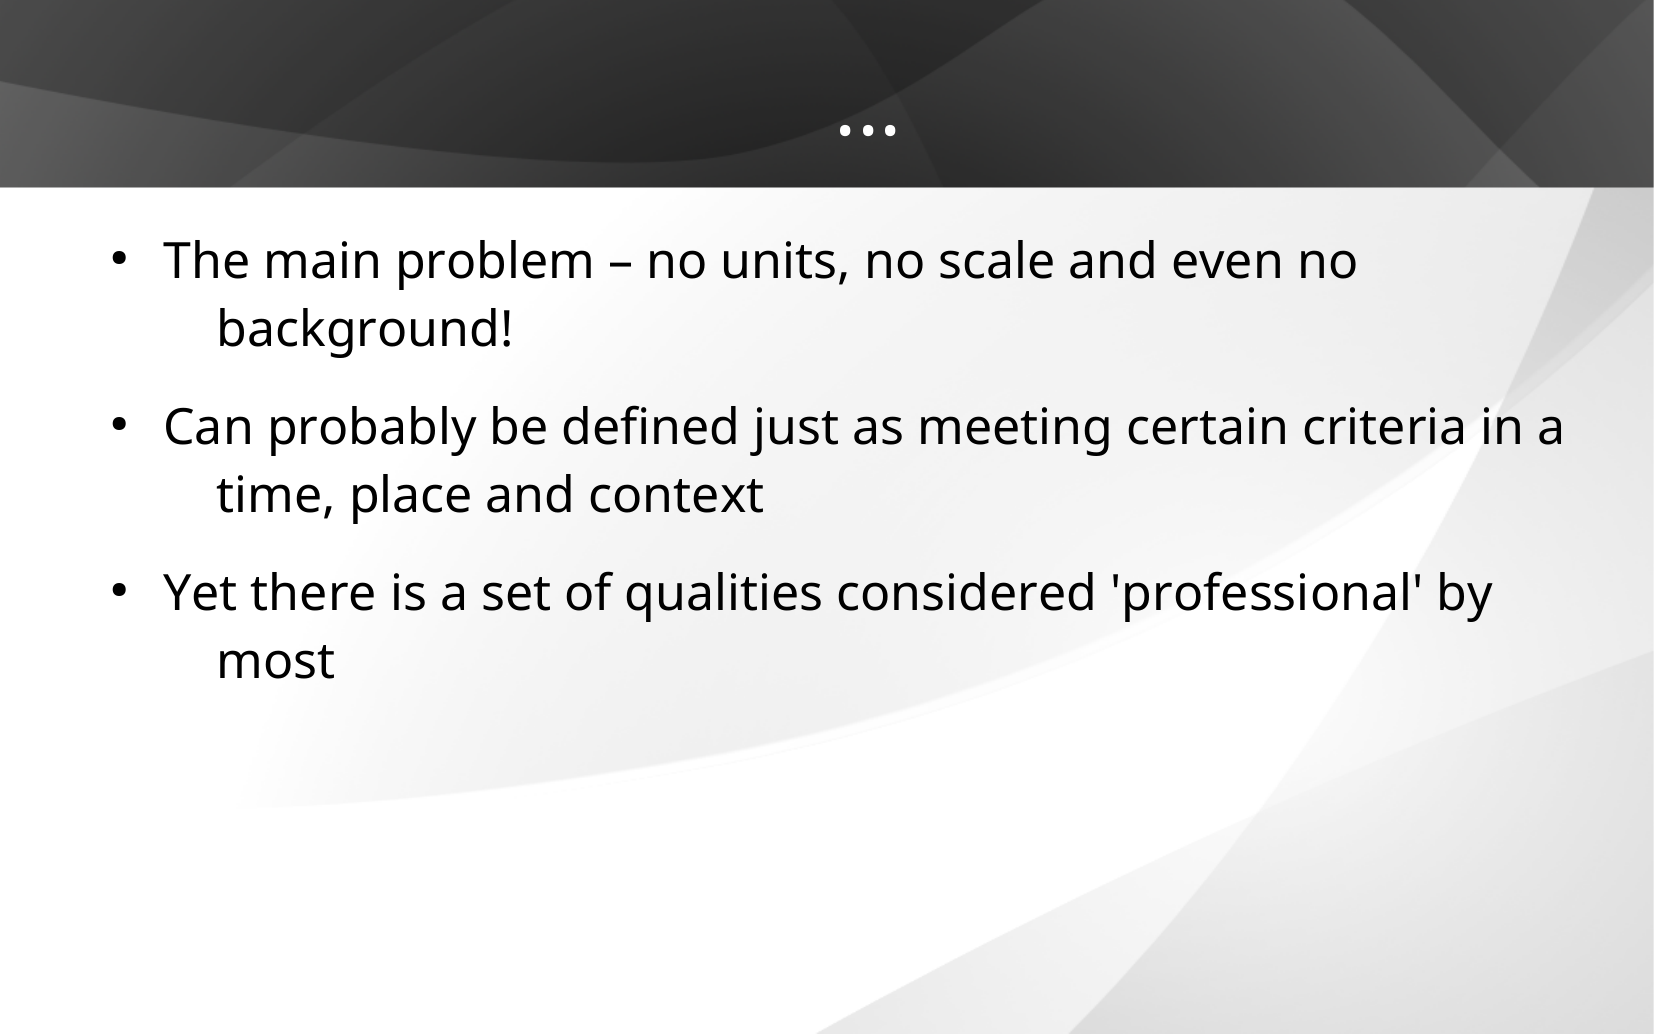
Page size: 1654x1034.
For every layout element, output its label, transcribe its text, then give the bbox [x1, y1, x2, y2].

picture [0, 0, 1654, 1034]
list The main problem – no units, no scale and even no background! Can probably be defined just as meeting certain criteria in a time, place and context Yet there is a set of qualities considered 'professional' by most [75, 225, 1613, 1013]
title ... [124, 0, 1613, 208]
